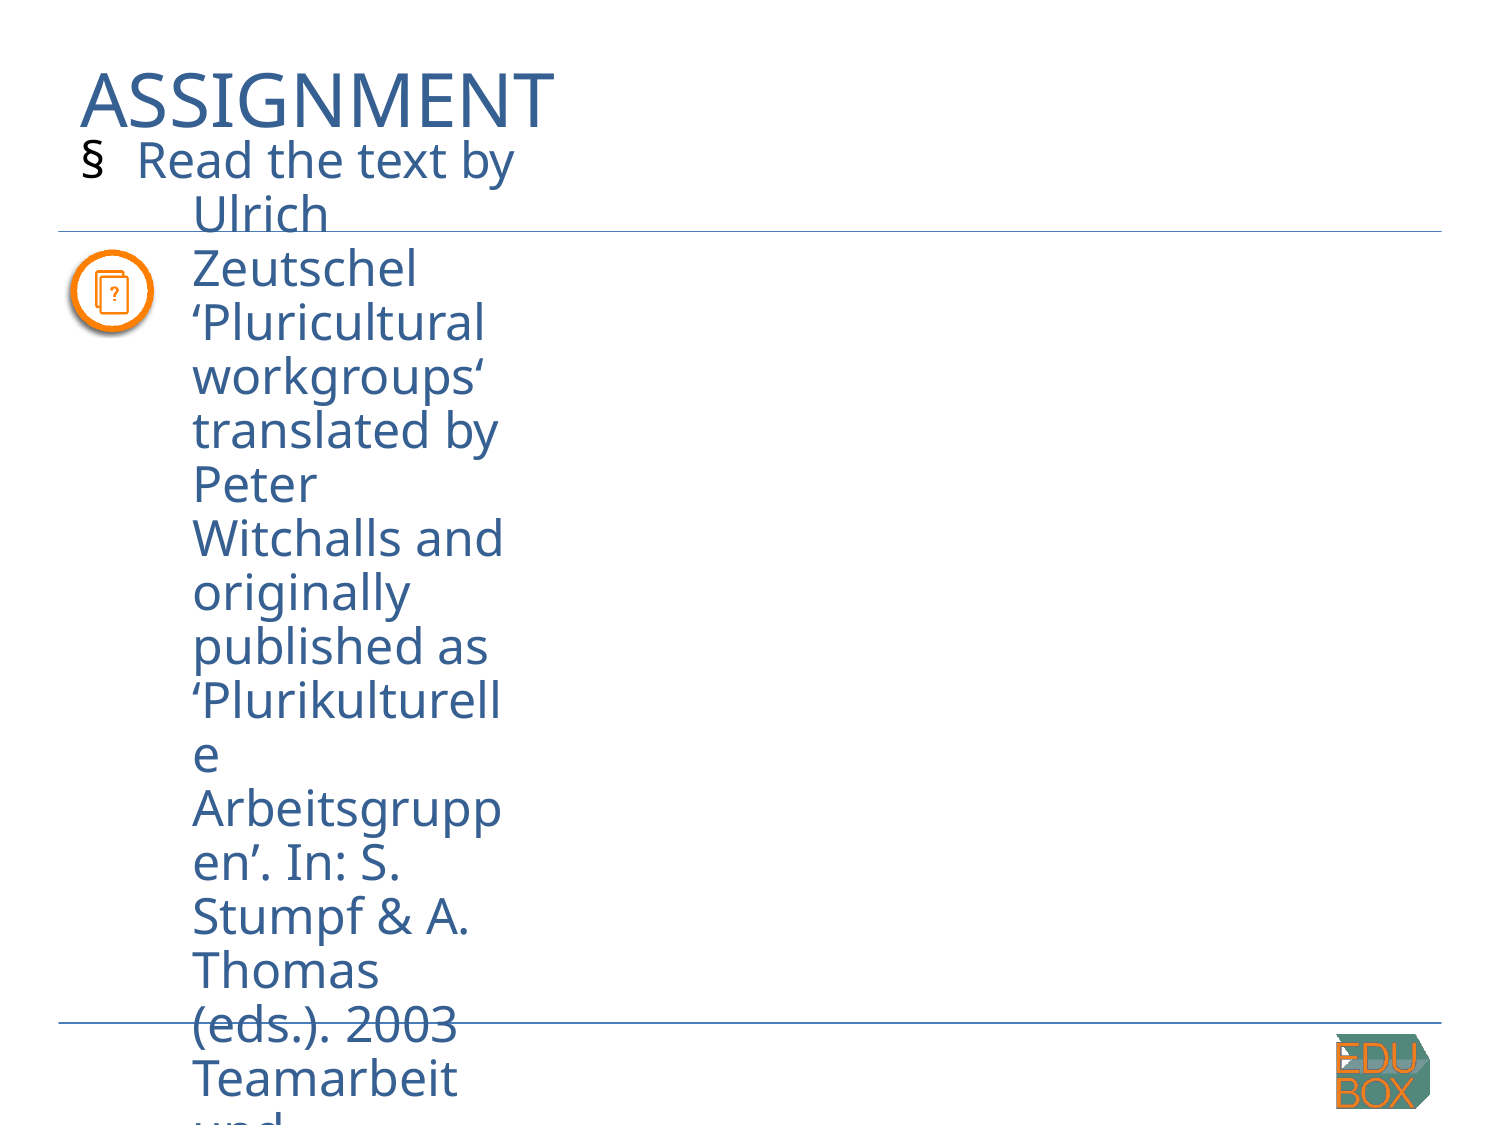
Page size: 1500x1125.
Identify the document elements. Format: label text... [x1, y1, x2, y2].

picture [64, 243, 160, 339]
title ASSIGNMENT [64, 42, 1500, 153]
picture [1328, 1028, 1437, 1114]
list Read the text by Ulrich Zeutschel ‘Pluricultural workgroups‘ translated by Peter Witchalls and originally published as ‘Plurikulturelle Arbeitsgruppen’. In: S. Stumpf & A. Thomas (eds.). 2003 Teamarbeit und Teamentwicklung, pp. 461-475. Göttingen: Hogrefe Highlight and discuss different strategies of actions how to generate an added value from pluricultural team-work considering the investment of time and other resources. Think about how you could apply the proposed strategies of action in your own team. What would be added challenges in virtual teams? [171, 247, 1475, 998]
